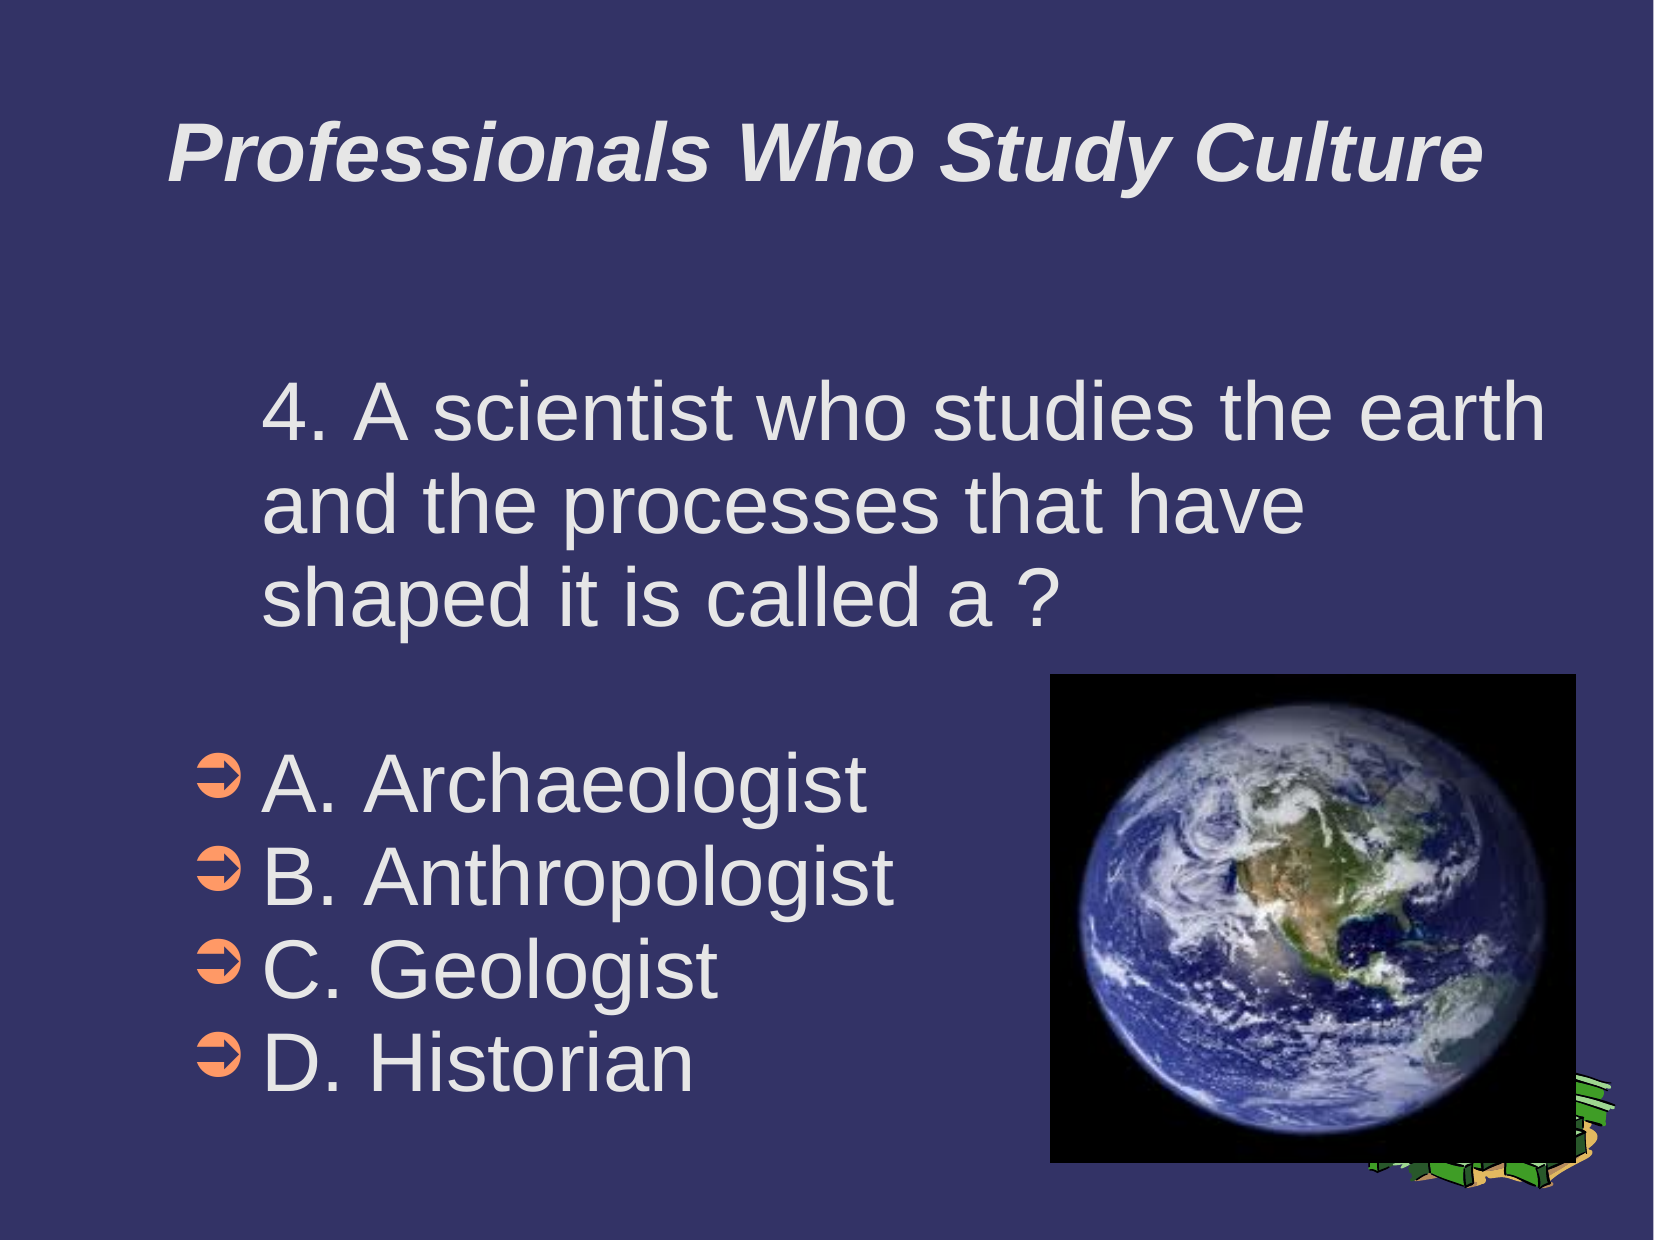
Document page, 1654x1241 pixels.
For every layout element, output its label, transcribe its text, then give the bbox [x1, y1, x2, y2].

title Professionals Who Study Culture [82, 49, 1571, 257]
list 4. A scientist who studies the earth and the processes that have shaped it is called a ? A. Archaeologist B. Anthropologist C. Geologist D. Historian [178, 364, 1570, 1147]
picture [1050, 674, 1576, 1163]
